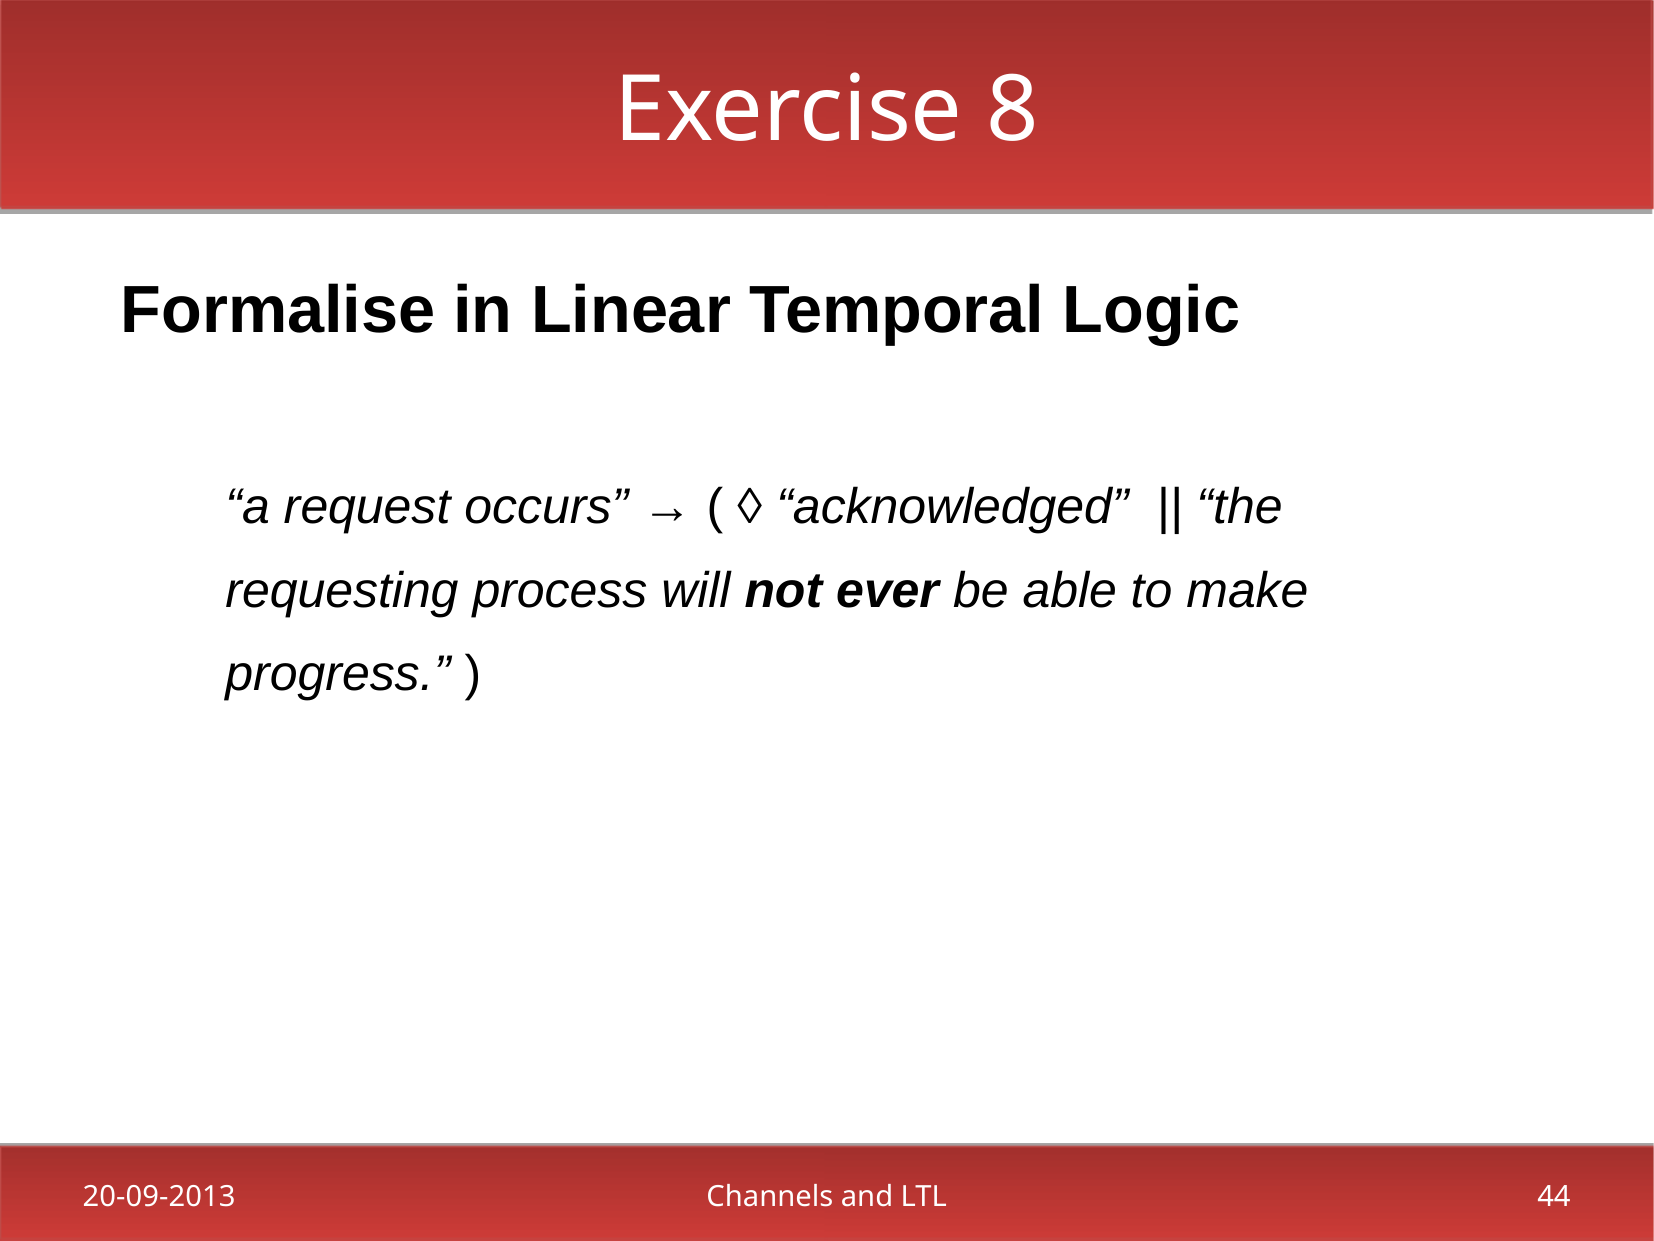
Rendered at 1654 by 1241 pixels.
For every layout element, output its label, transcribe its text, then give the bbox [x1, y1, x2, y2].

picture [0, 1143, 1654, 1241]
picture [0, 0, 1654, 214]
text_box “a request occurs” → ( ◊ “acknowledged” || “the requesting process will not ever be able to make progress.” ) [210, 442, 1444, 681]
title Exercise 8 [59, 31, 1595, 178]
text_box Formalise in Linear Temporal Logic [105, 264, 1259, 355]
